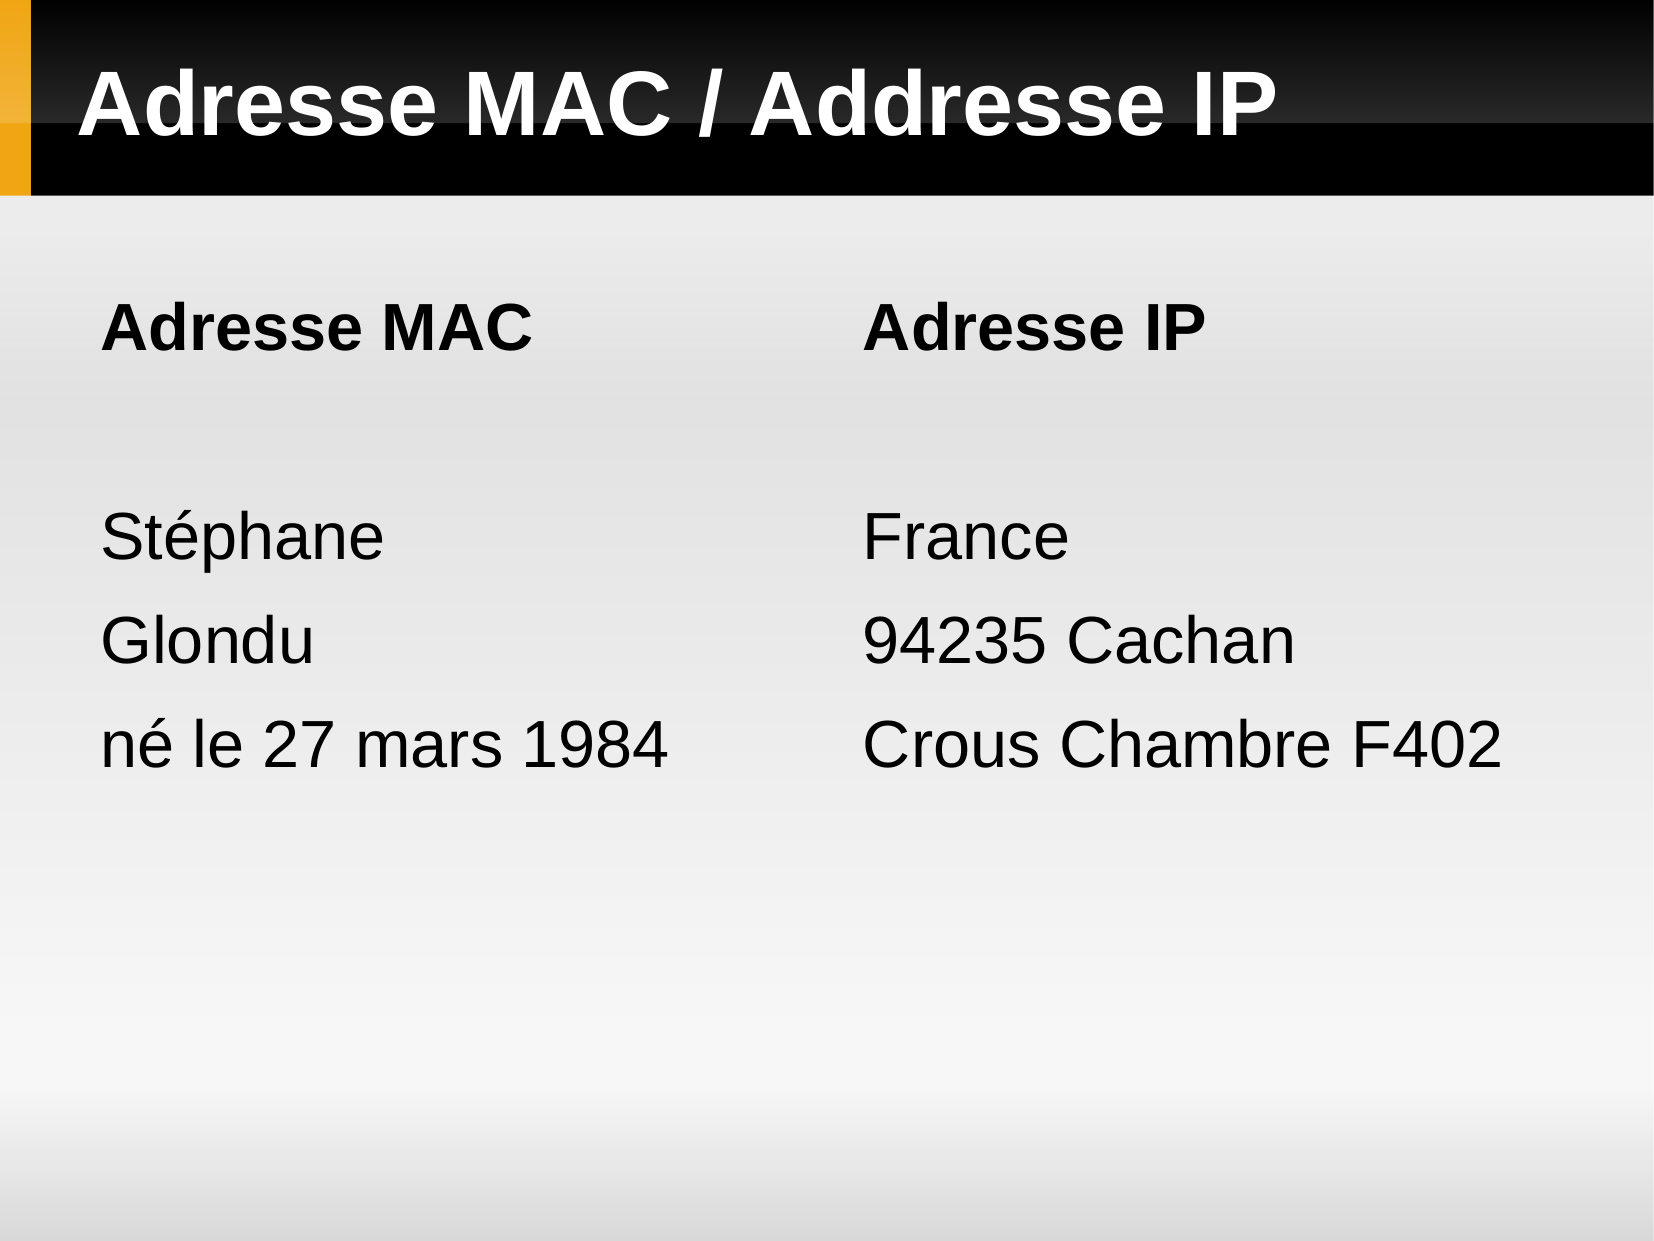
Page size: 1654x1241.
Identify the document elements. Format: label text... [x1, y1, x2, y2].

list Adresse MAC Stéphane Glondu né le 27 mars 1984 [82, 290, 809, 1094]
title Adresse MAC / Addresse IP [76, 7, 1565, 200]
list Adresse IP France 94235 Cachan Crous Chambre F402 [845, 290, 1572, 1094]
picture [0, 0, 1654, 1241]
